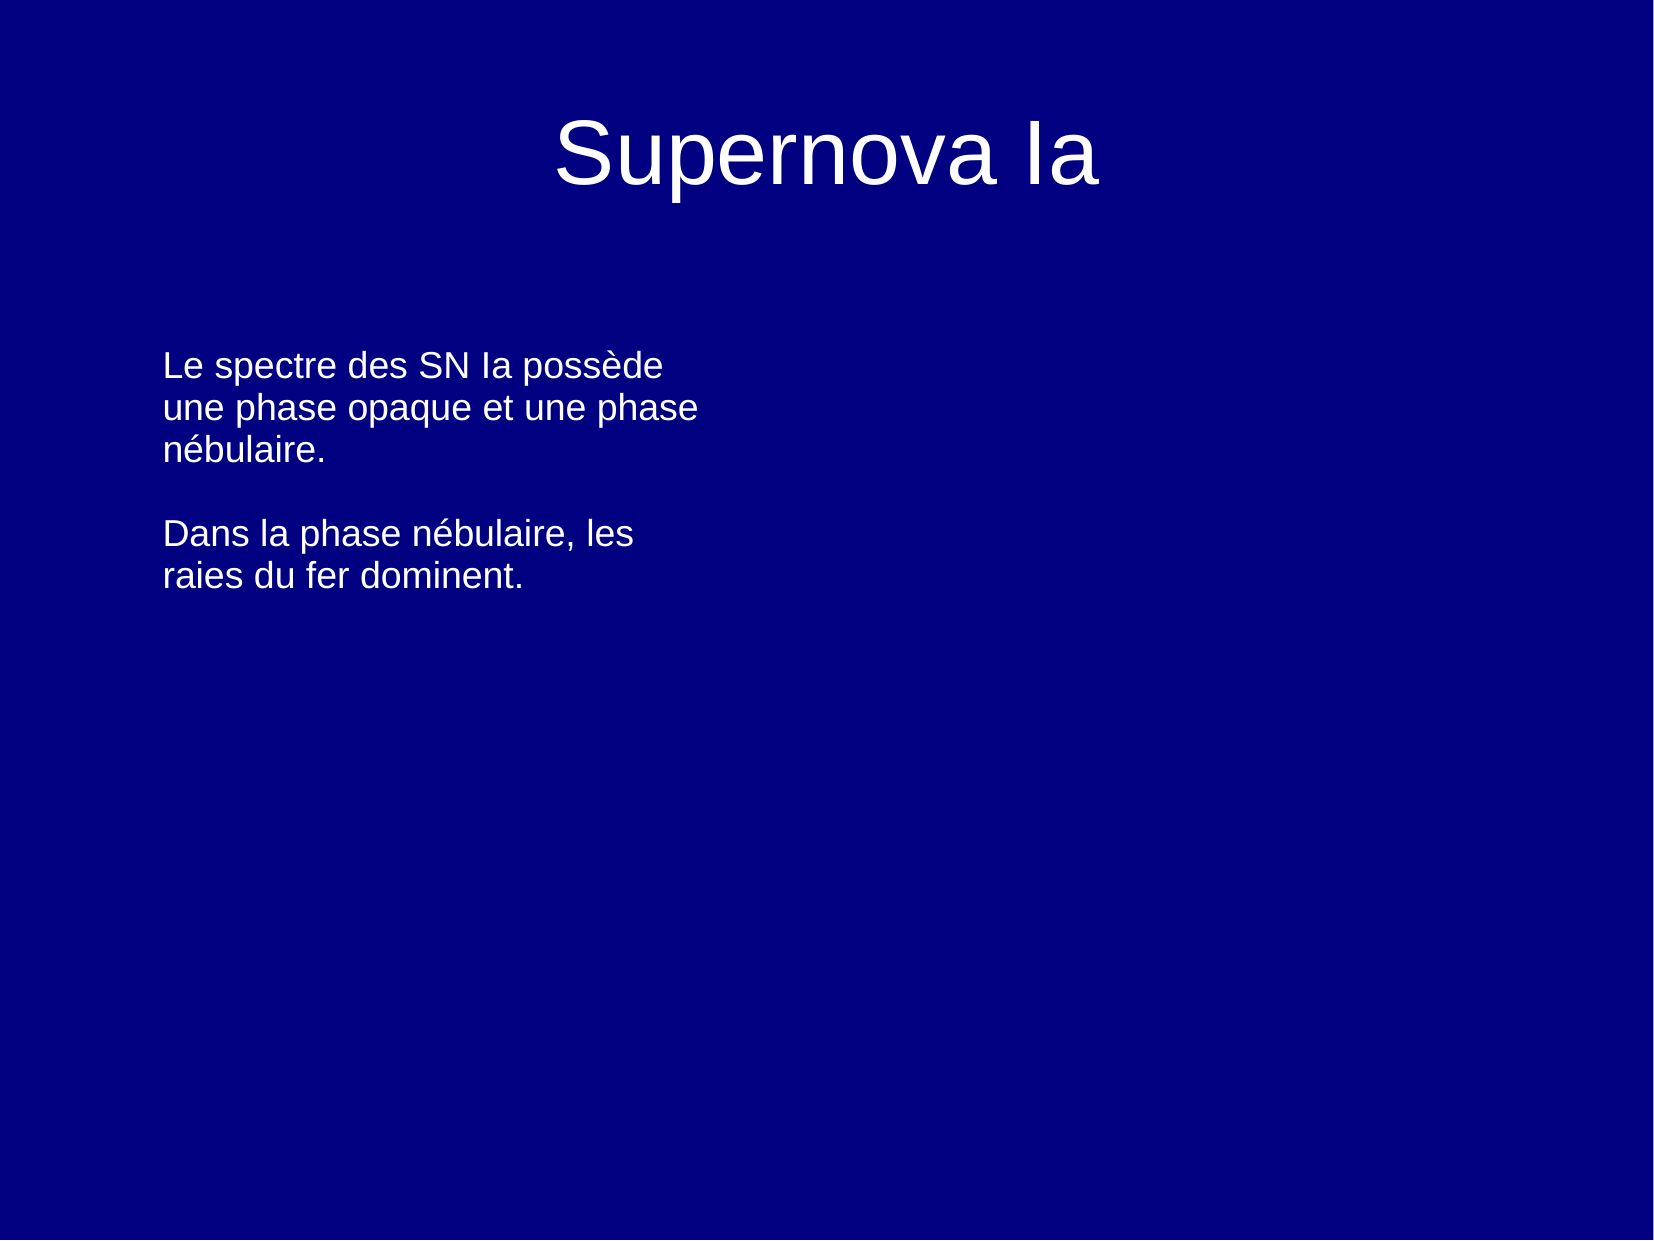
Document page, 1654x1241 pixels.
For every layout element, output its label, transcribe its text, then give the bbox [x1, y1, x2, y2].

title Supernova Ia [82, 49, 1571, 257]
text_box Le spectre des SN Ia possède une phase opaque et une phase nébulaire. Dans la phase nébulaire, les raies du fer dominent. [147, 295, 739, 899]
